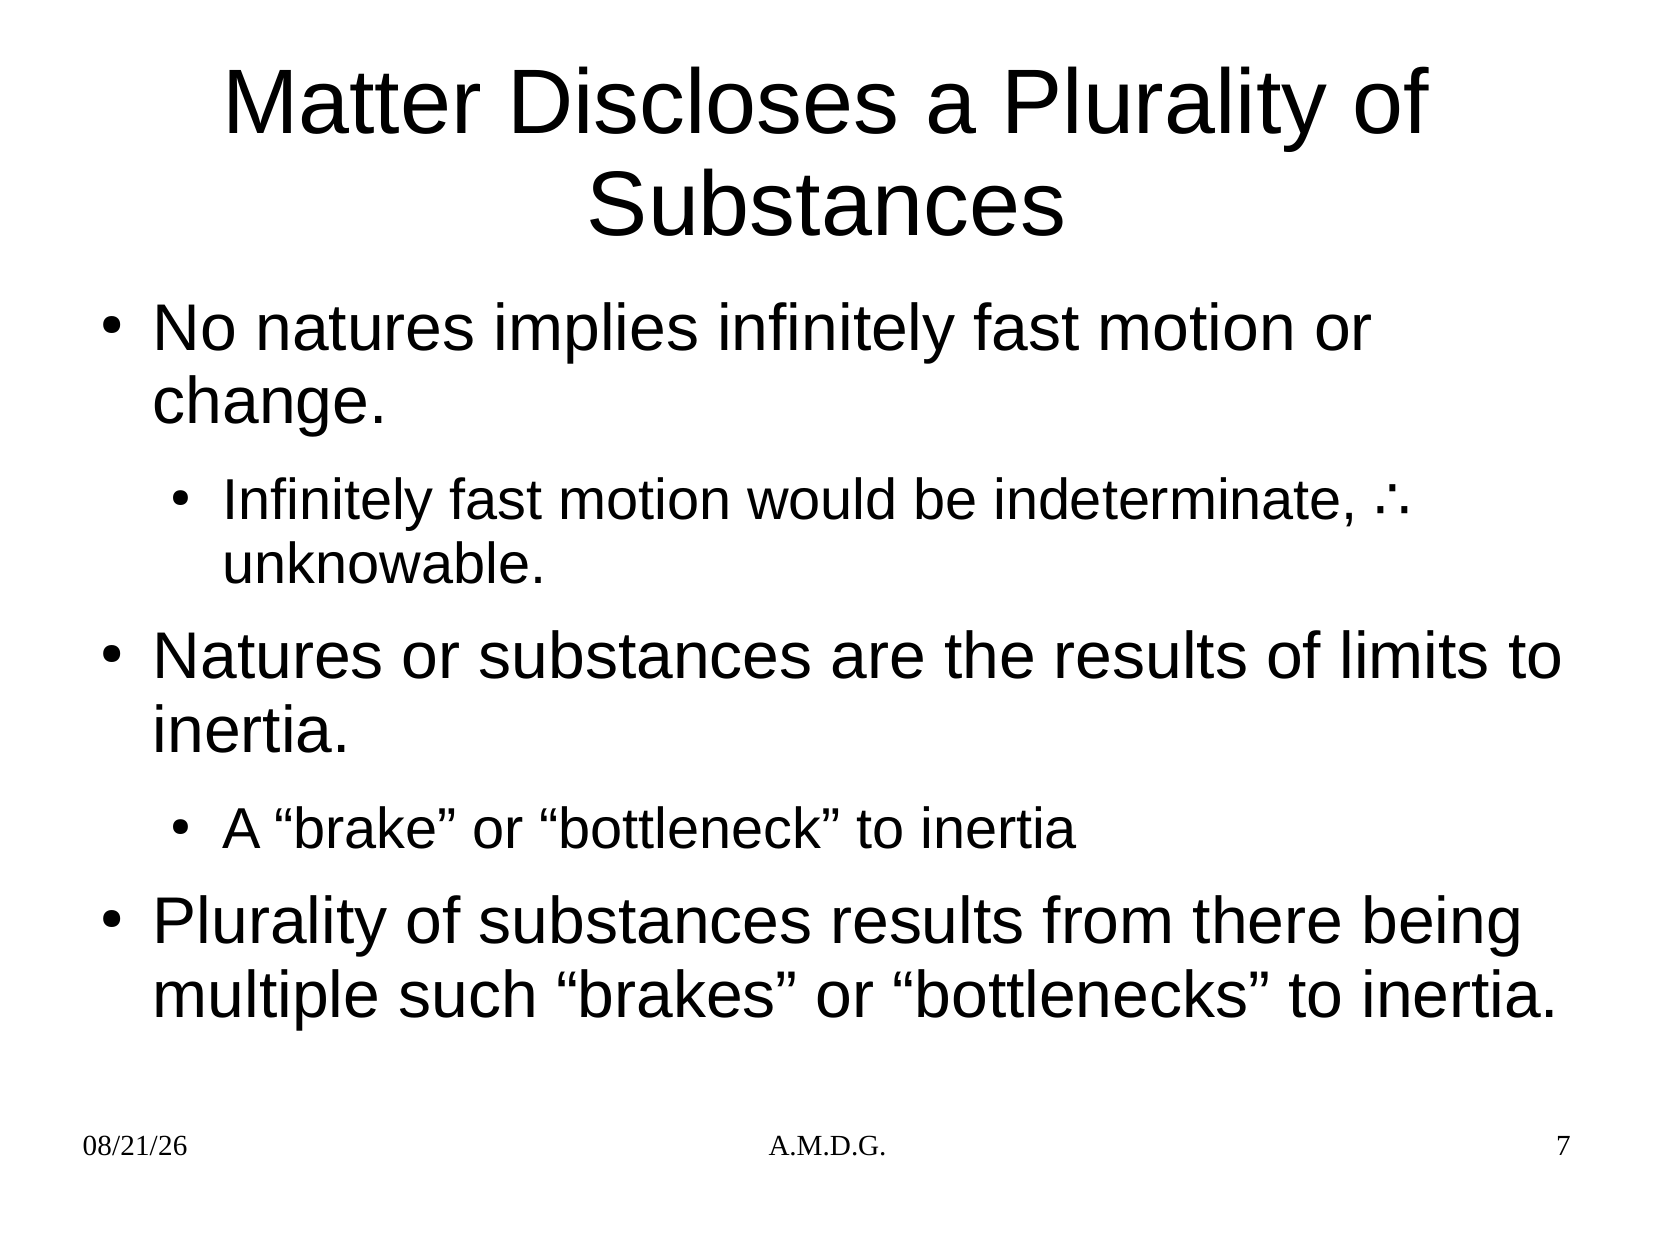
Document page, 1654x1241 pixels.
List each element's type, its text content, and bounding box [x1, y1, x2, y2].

list No natures implies infinitely fast motion or change. Infinitely fast motion would be indeterminate, ∴ unknowable. Natures or substances are the results of limits to inertia. A “brake” or “bottleneck” to inertia Plurality of substances results from there being multiple such “brakes” or “bottlenecks” to inertia. [82, 290, 1571, 1109]
title Matter Discloses a Plurality of Substances [82, 49, 1571, 257]
